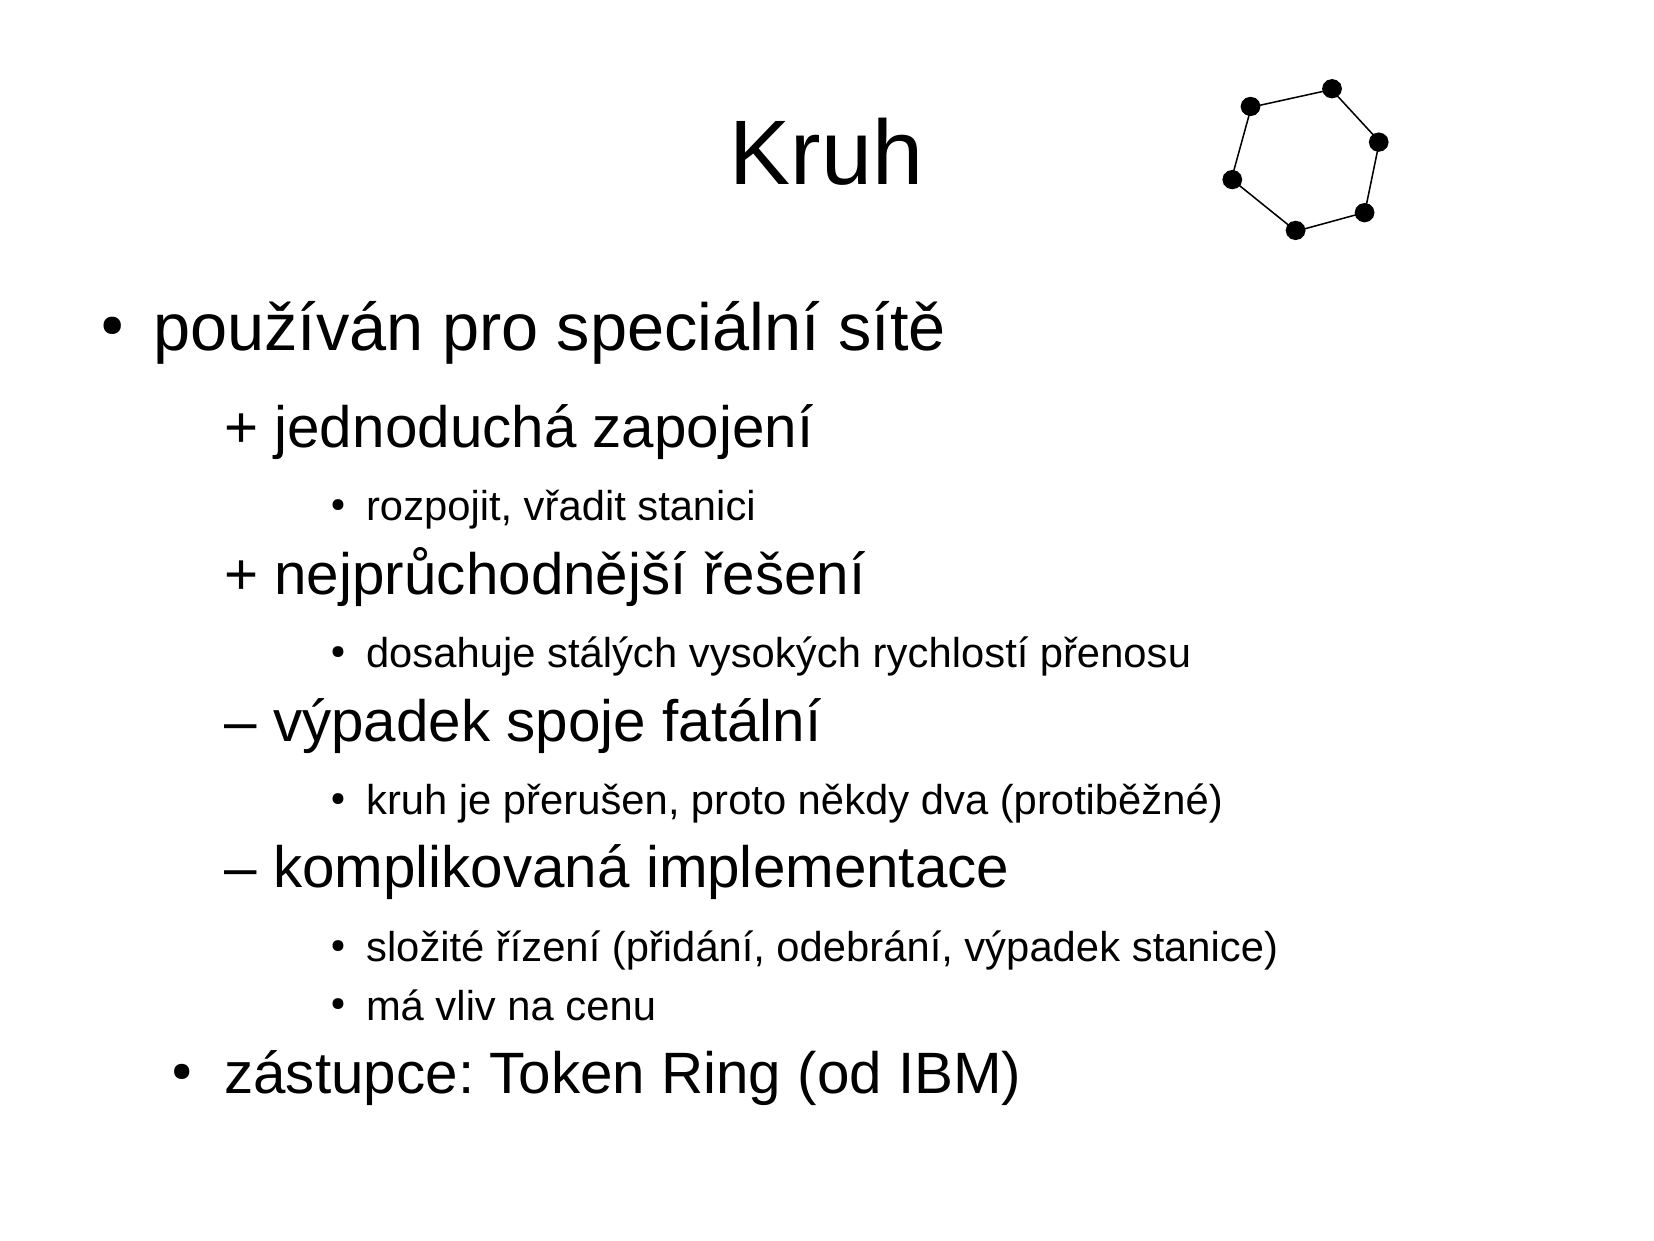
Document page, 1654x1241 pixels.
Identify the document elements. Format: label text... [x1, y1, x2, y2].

text_box [1223, 170, 1242, 189]
text_box [1286, 221, 1305, 240]
text_box [1241, 97, 1260, 116]
list používán pro speciální sítě + jednoduchá zapojení rozpojit, vřadit stanici + nejprůchodnější řešení dosahuje stálých vysokých rychlostí přenosu – výpadek spoje fatální kruh je přerušen, proto někdy dva (protiběžné) – komplikovaná implementace složité řízení (přidání, odebrání, výpadek stanice) má vliv na cenu zástupce: Token Ring (od IBM) [82, 290, 1571, 1241]
text_box [1355, 203, 1374, 222]
title Kruh [82, 49, 1571, 257]
text_box [1322, 79, 1342, 98]
text_box [1369, 133, 1388, 152]
